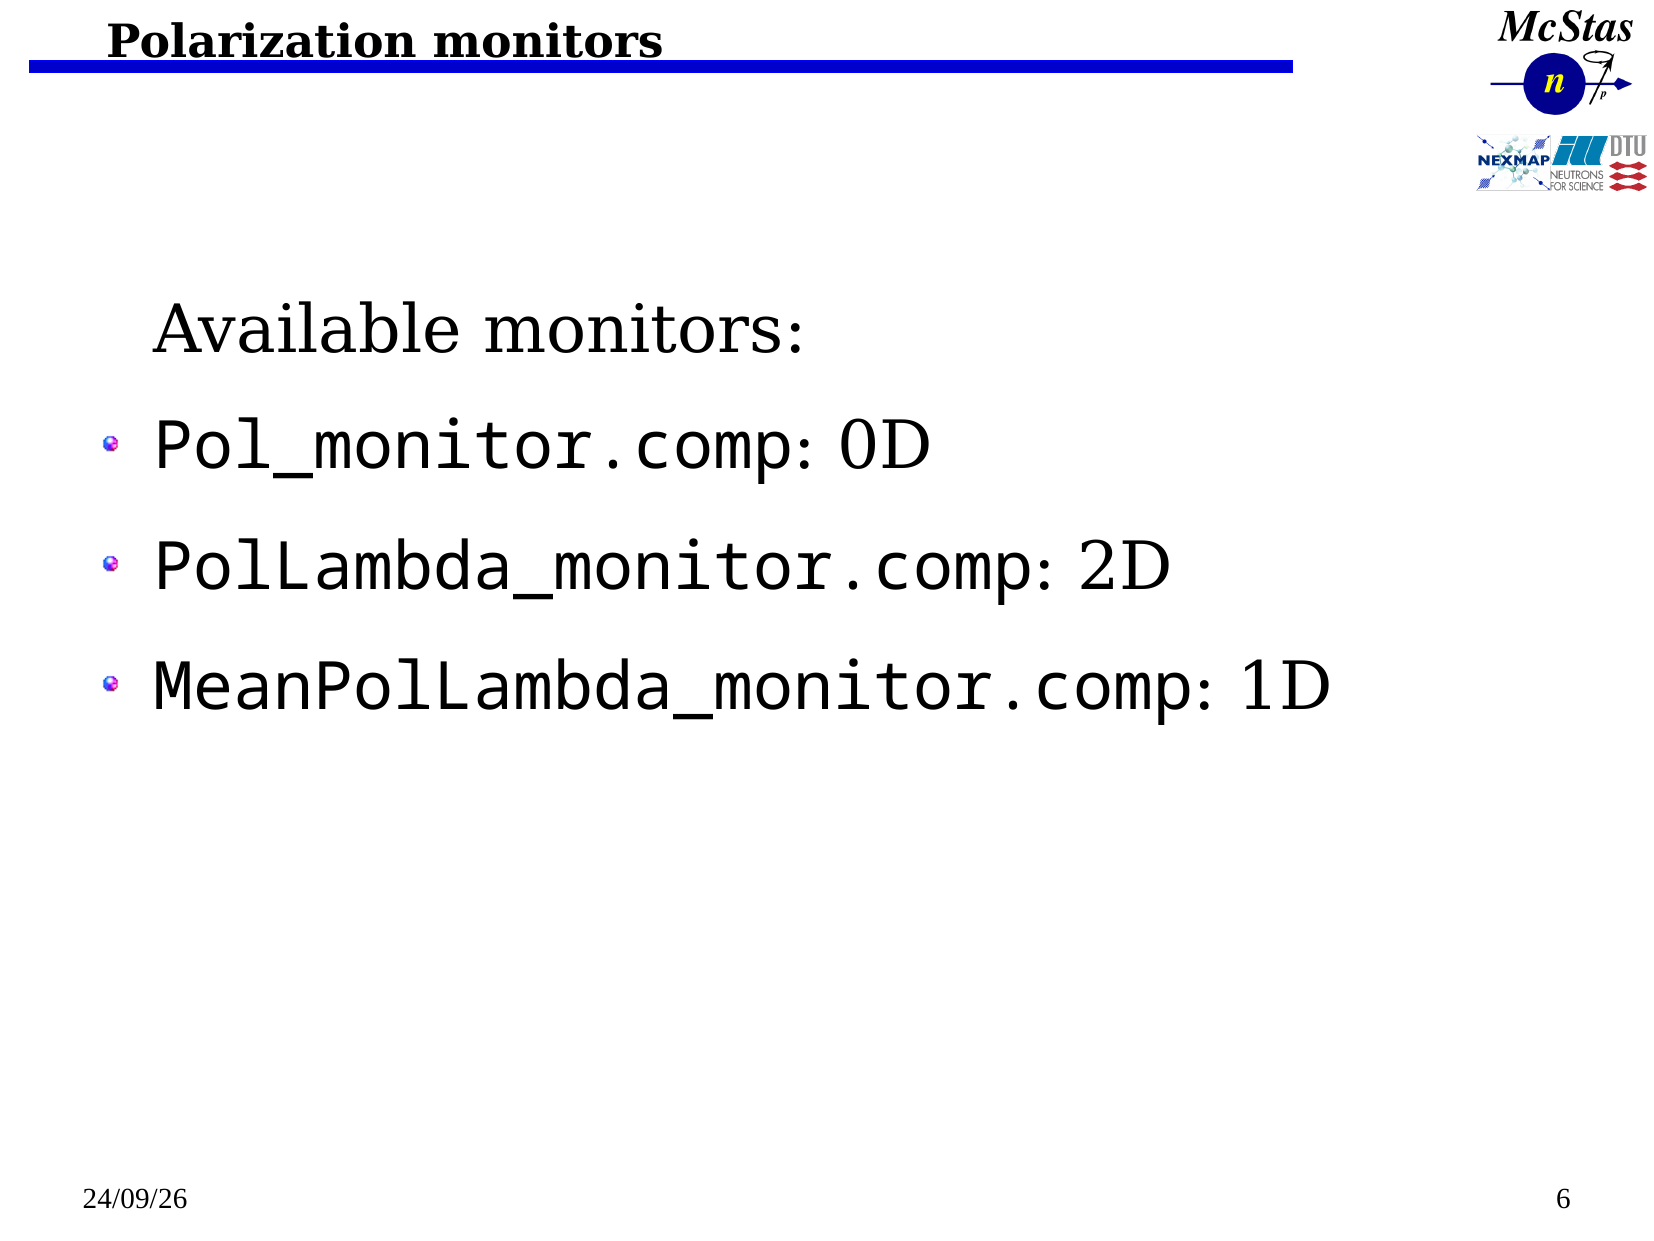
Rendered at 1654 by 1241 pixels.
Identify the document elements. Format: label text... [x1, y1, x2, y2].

picture [1476, 10, 1647, 191]
list Available monitors: Pol_monitor.comp: 0D PolLambda_monitor.comp: 2D MeanPolLambda_monitor.comp: 1D [82, 290, 1571, 1010]
title Polarization monitors [106, 11, 1489, 71]
